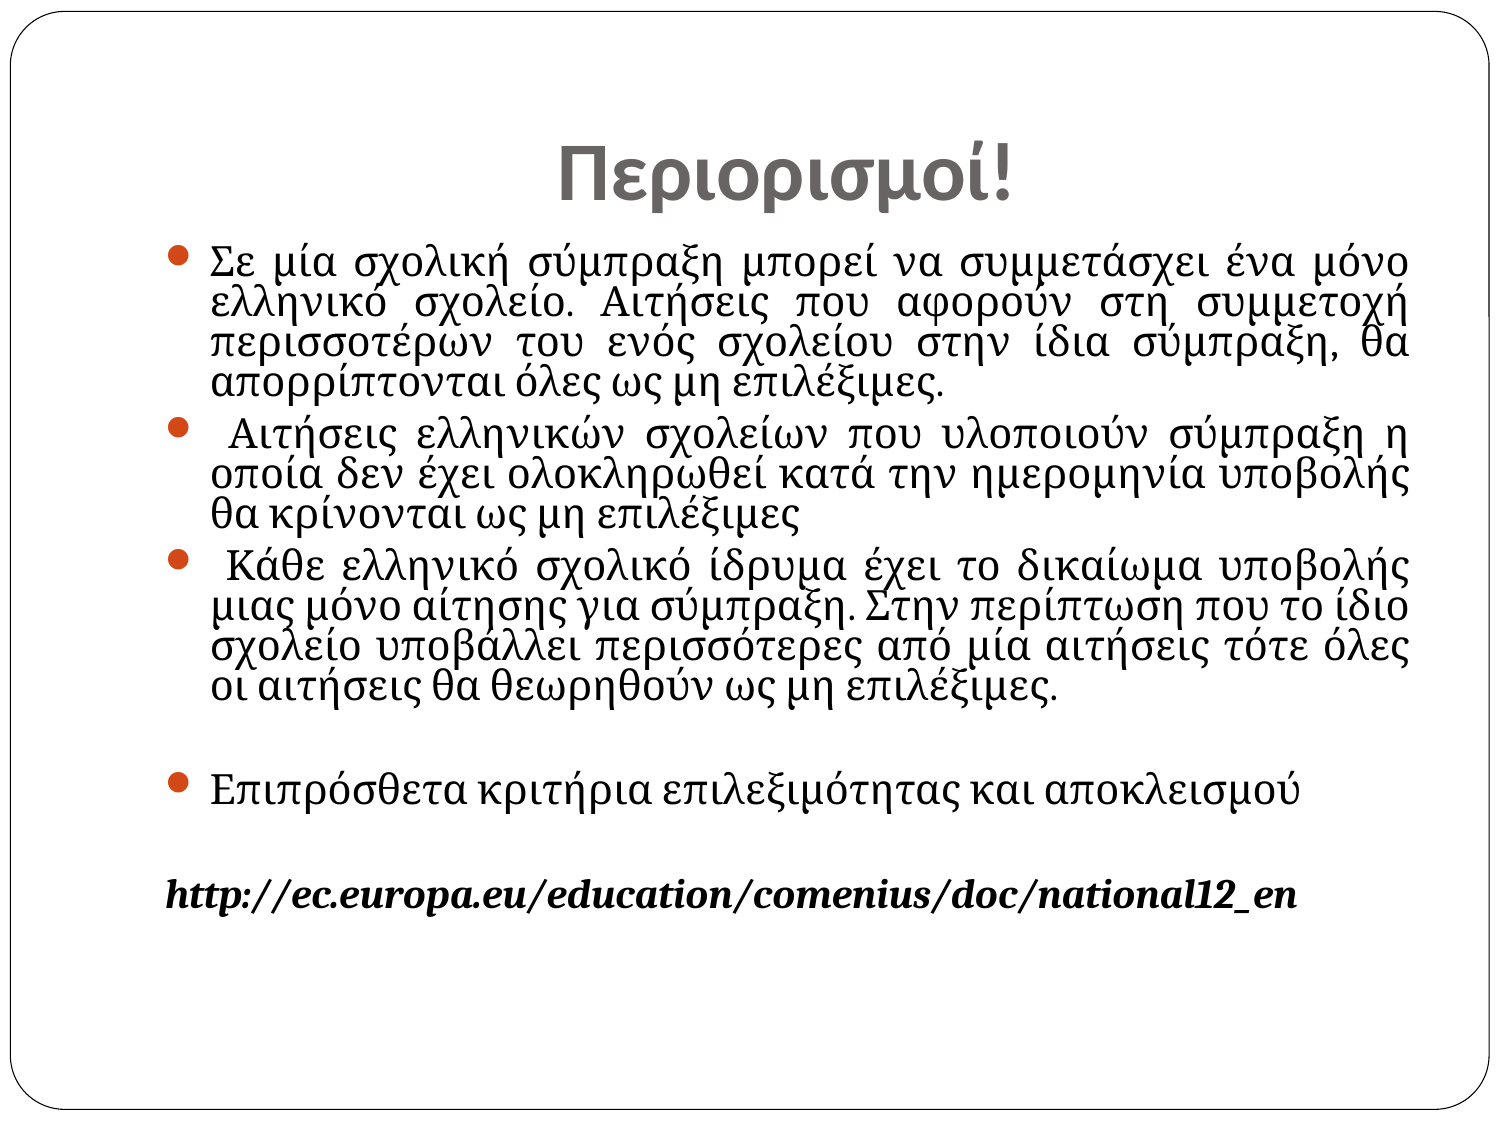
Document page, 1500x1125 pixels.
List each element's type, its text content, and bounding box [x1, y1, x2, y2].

title Περιορισμοί! [150, 44, 1426, 233]
list Σε μία σχολική σύμπραξη μπορεί να συμμετάσχει ένα μόνο ελληνικό σχολείο. Αιτήσεις που αφορούν στη συμμετοχή περισσοτέρων του ενός σχολείου στην ίδια σύμπραξη, θα απορρίπτονται όλες ως μη επιλέξιμες. Αιτήσεις ελληνικών σχολείων που υλοποιούν σύμπραξη η οποία δεν έχει ολοκληρωθεί κατά την ημερομηνία υποβολής θα κρίνονται ως μη επιλέξιμες Κάθε ελληνικό σχολικό ίδρυμα έχει το δικαίωμα υποβολής μιας μόνο αίτησης για σύμπραξη. Στην περίπτωση που το ίδιο σχολείο υποβάλλει περισσότερες από μία αιτήσεις τότε όλες οι αιτήσεις θα θεωρηθούν ως μη επιλέξιμες. Επιπρόσθετα κριτήρια επιλεξιμότητας και αποκλεισμού http://ec.europa.eu/education/comenius/doc/national12_en [150, 237, 1426, 988]
